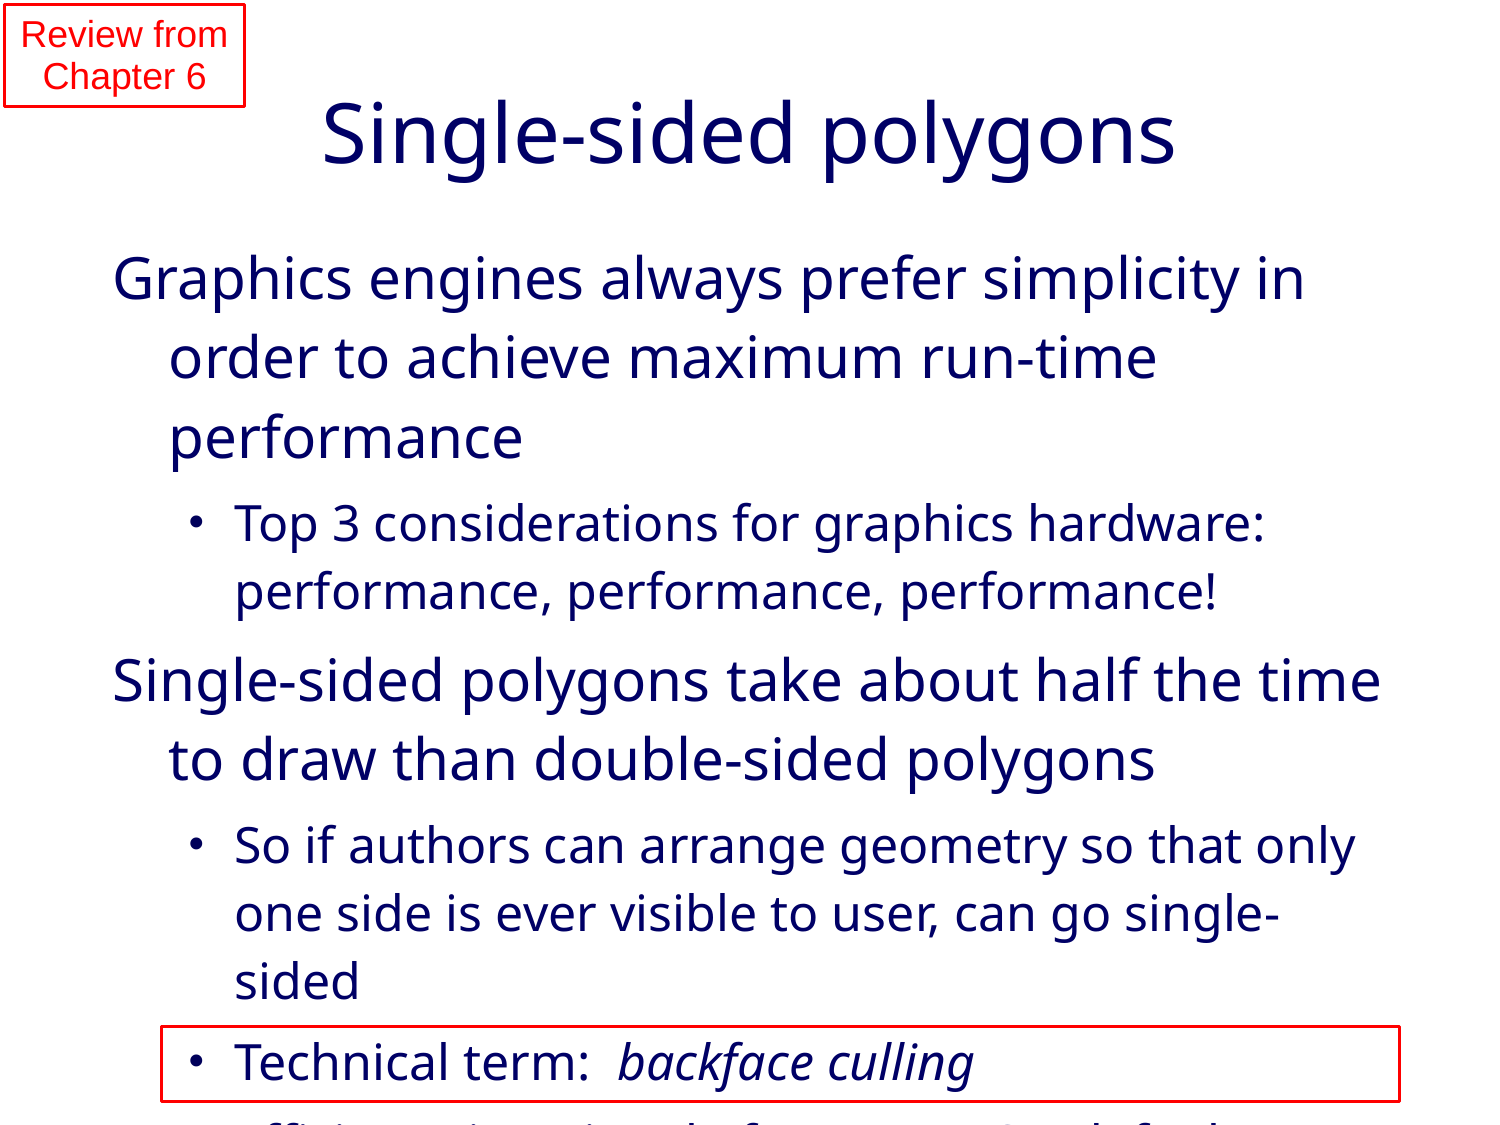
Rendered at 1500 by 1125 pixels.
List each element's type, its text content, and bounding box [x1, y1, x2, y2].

list Graphics engines always prefer simplicity in order to achieve maximum run-time performance Top 3 considerations for graphics hardware: performance, performance, performance! Single-sided polygons take about half the time to draw than double-sided polygons So if authors can arrange geometry so that only one side is ever visible to user, can go single-sided Technical term: backface culling Efficiency is rationale for many X3D default values Example: default setting is solid='true' Debugging hint: set solid='false' to show both sides [163, 1028, 1388, 1091]
list Graphics engines always prefer simplicity in order to achieve maximum run-time performance Top 3 considerations for graphics hardware: performance, performance, performance! Single-sided polygons take about half the time to draw than double-sided polygons So if authors can arrange geometry so that only one side is ever visible to user, can go single-sided Technical term: backface culling Efficiency is rationale for many X3D default values Example: default setting is solid='true' Debugging hint: set solid='false' to show both sides [112, 237, 1388, 1091]
text_box Review from Chapter 6 [4, 4, 245, 107]
title Single-sided polygons [112, 44, 1388, 218]
